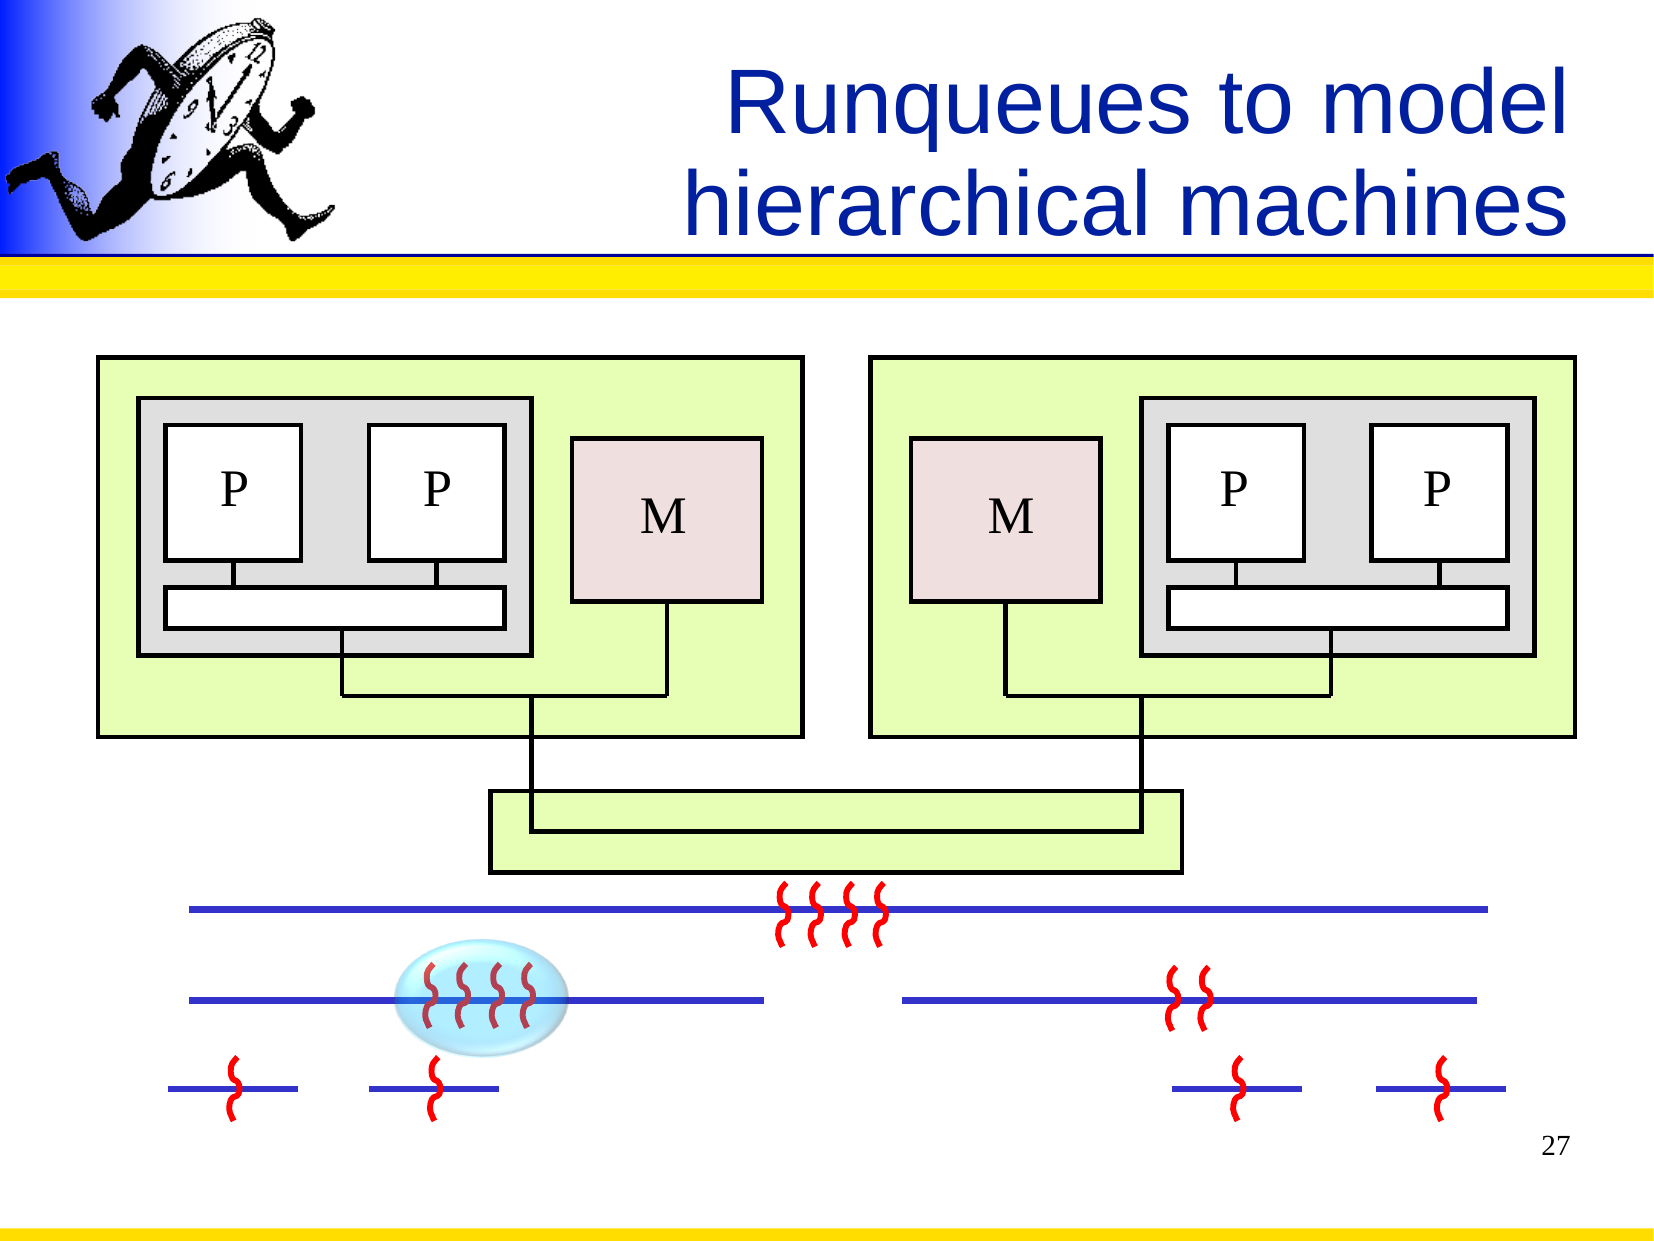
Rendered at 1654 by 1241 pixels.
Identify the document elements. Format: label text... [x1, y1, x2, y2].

picture [4, 9, 343, 253]
picture [392, 937, 571, 1061]
picture [79, 339, 1594, 891]
title Runqueues to model hierarchical machines [372, 49, 1571, 257]
